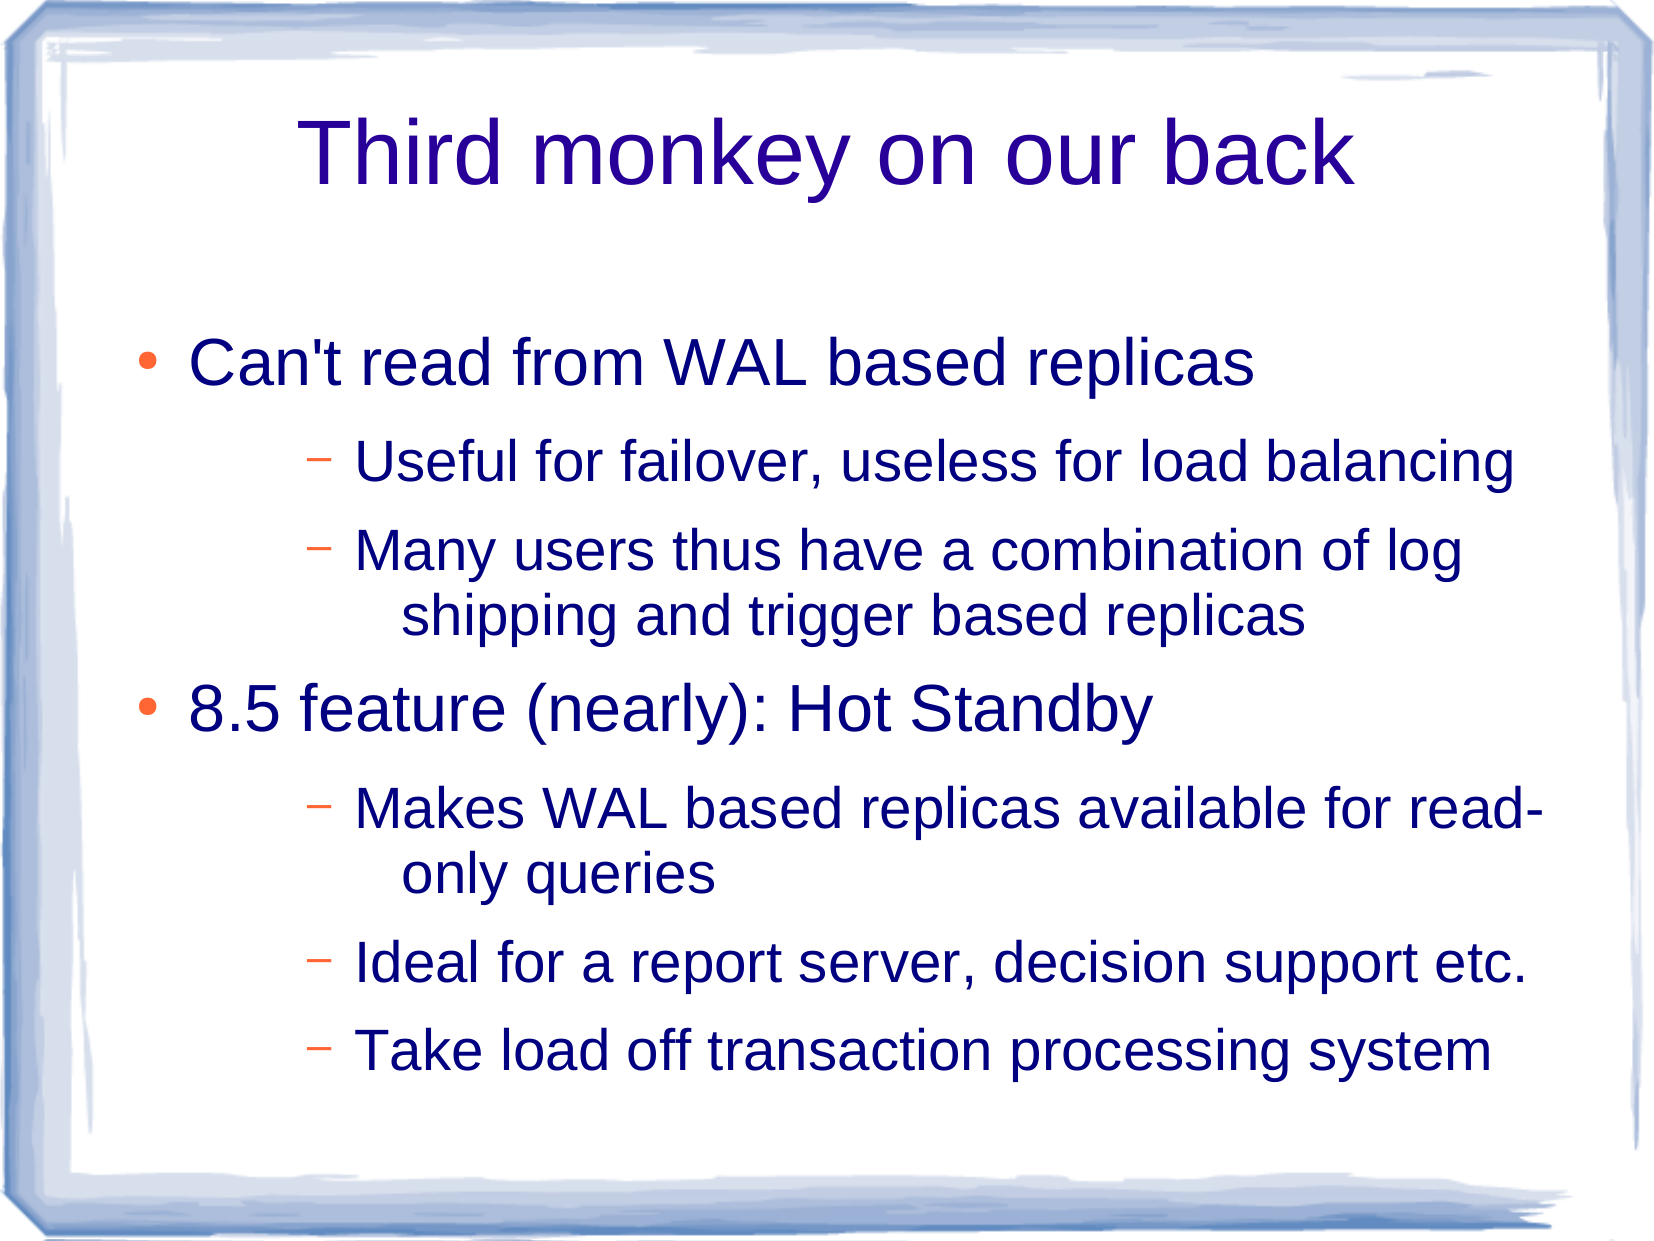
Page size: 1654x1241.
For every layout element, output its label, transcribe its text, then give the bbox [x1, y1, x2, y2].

picture [0, 0, 1654, 1241]
title Third monkey on our back [82, 56, 1571, 250]
list Can't read from WAL based replicas Useful for failover, useless for load balancing Many users thus have a combination of log shipping and trigger based replicas 8.5 feature (nearly): Hot Standby Makes WAL based replicas available for read-only queries Ideal for a report server, decision support etc. Take load off transaction processing system [118, 324, 1571, 1084]
